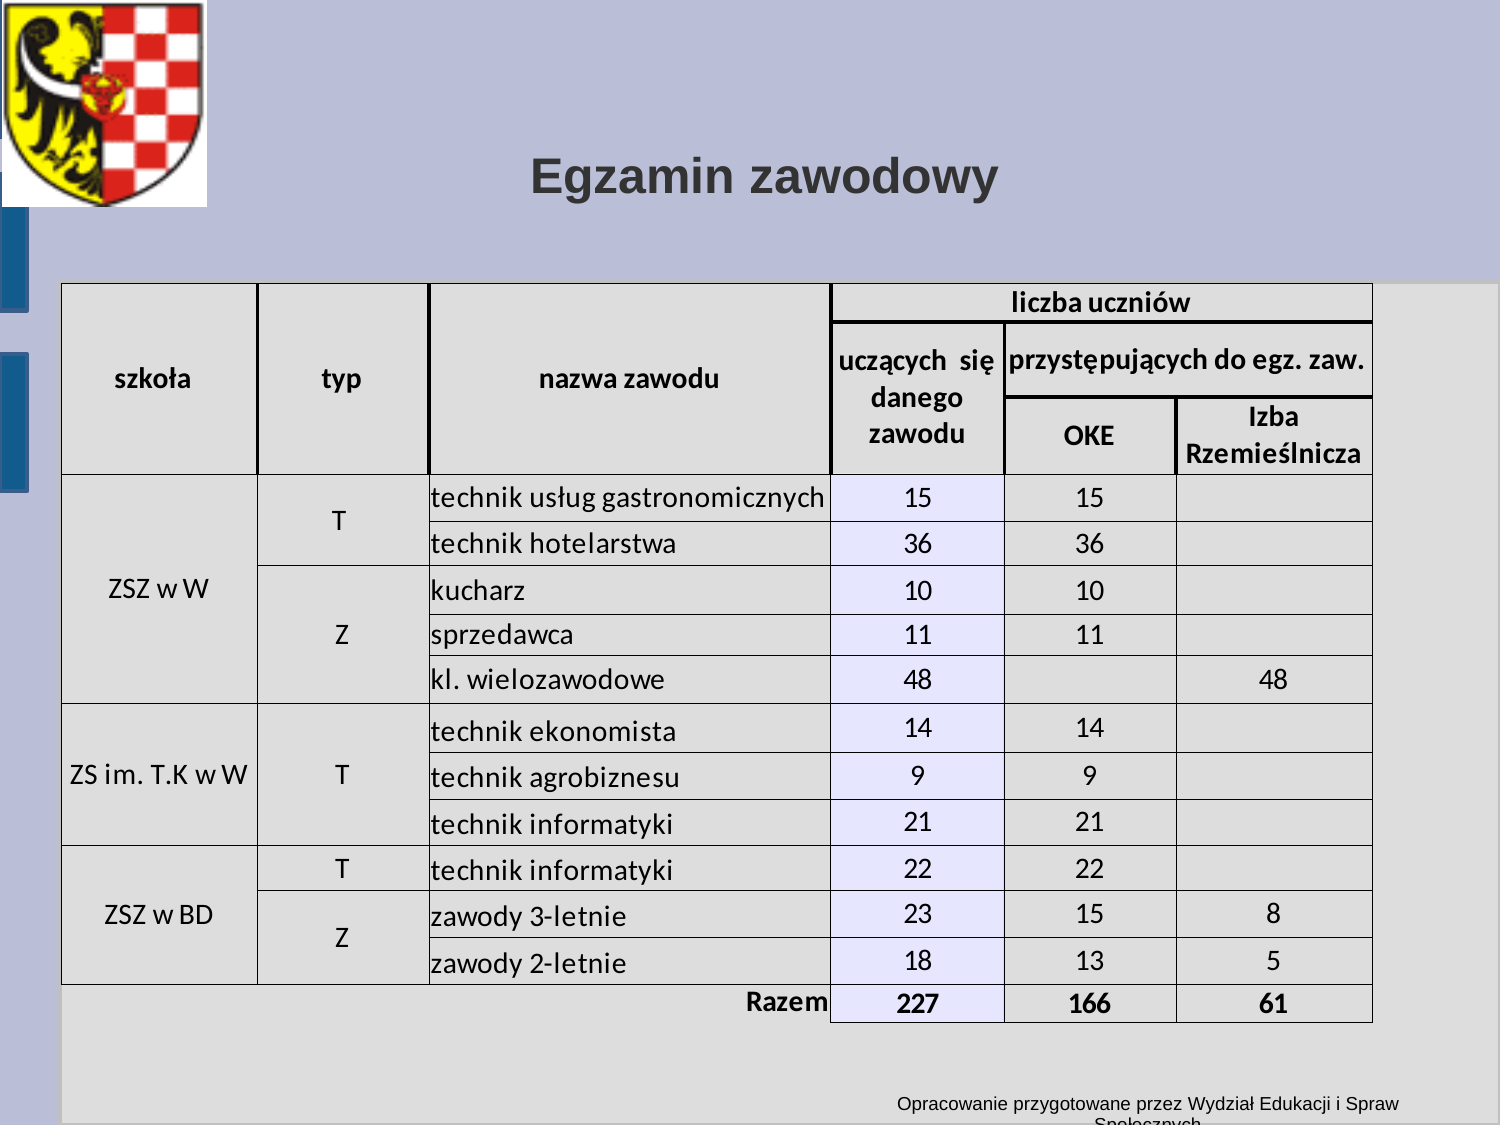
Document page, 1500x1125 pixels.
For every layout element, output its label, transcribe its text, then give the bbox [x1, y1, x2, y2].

picture [2, 0, 207, 207]
chart [59, 281, 1500, 1125]
title Egzamin zawodowy [110, 82, 1392, 271]
